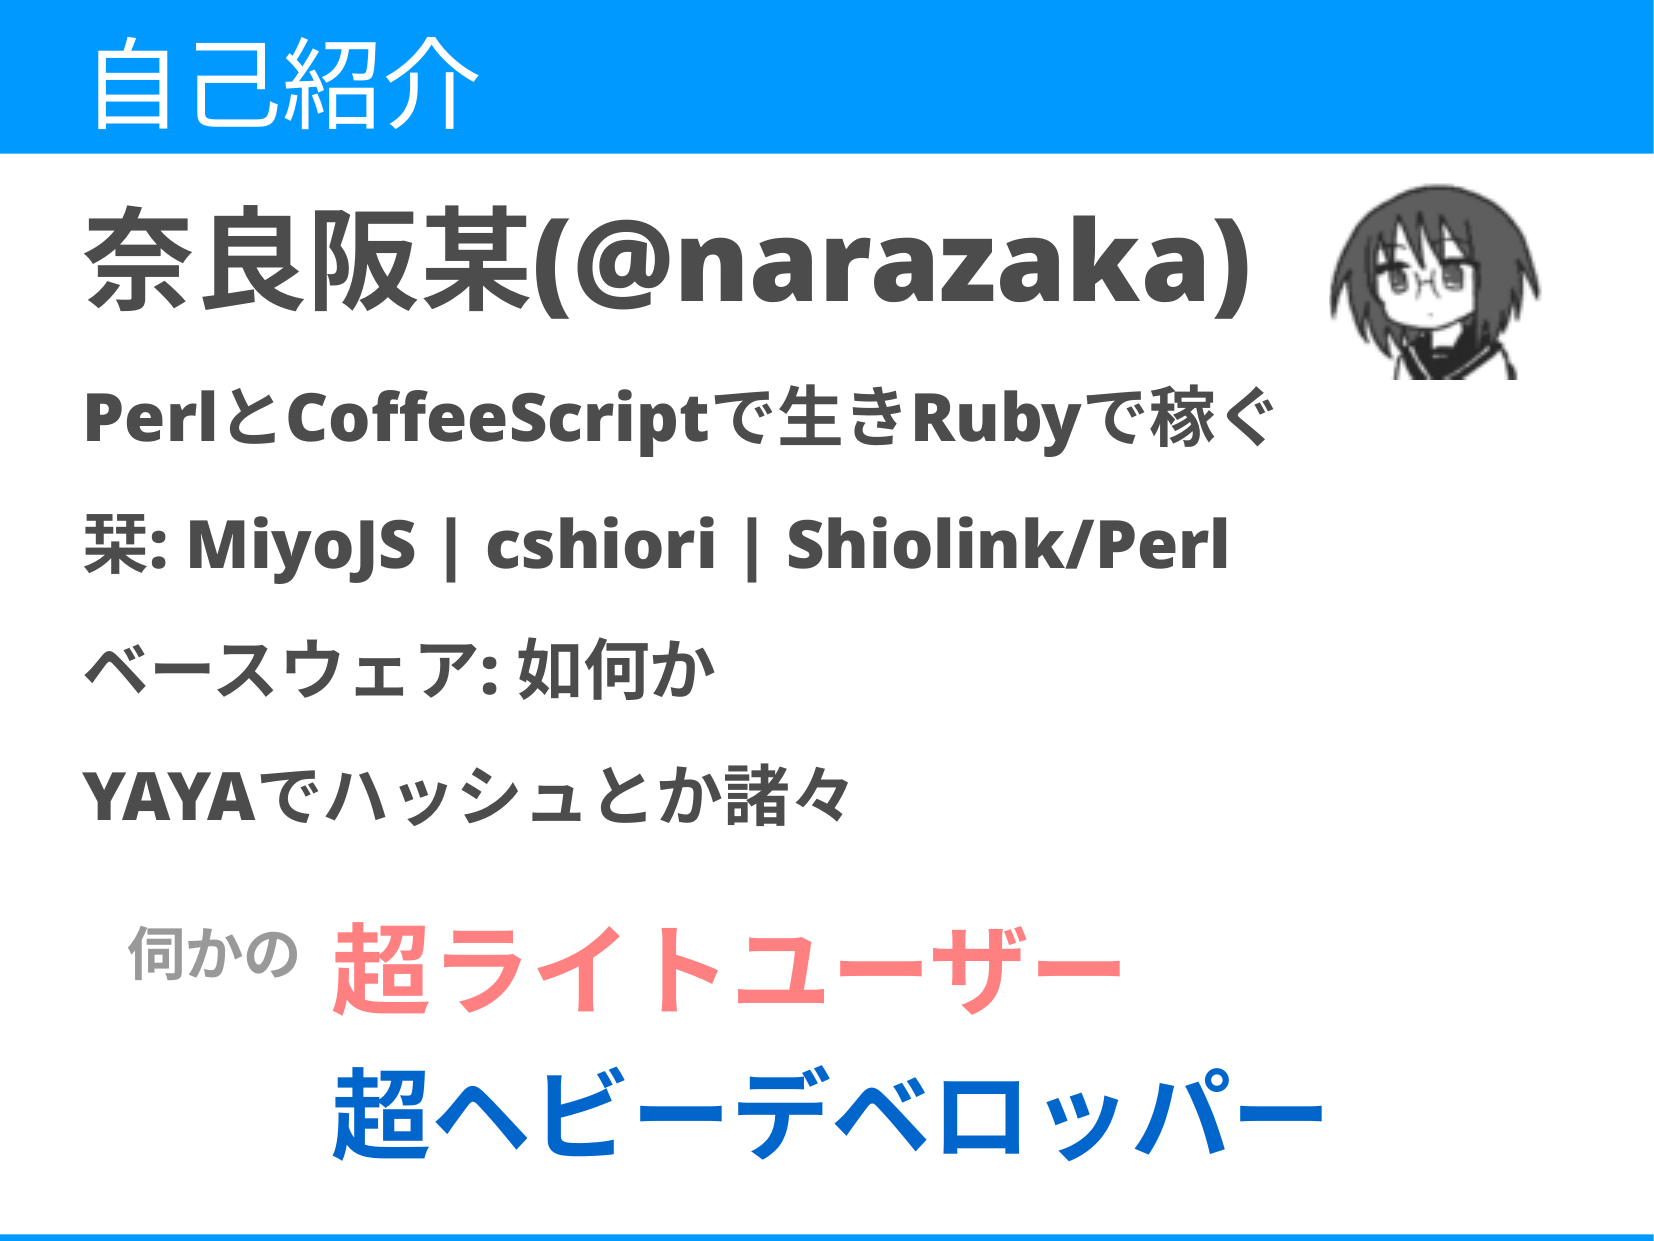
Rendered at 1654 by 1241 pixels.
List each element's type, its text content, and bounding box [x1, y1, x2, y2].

text_box 超ライトユーザー 超ヘビーデベロッパー [317, 884, 1347, 1197]
title 自己紹介 [82, 3, 1571, 153]
text_box 伺かの [112, 900, 317, 1002]
picture [1329, 161, 1548, 380]
list 奈良阪某(@narazaka) PerlとCoffeeScriptで生きRubyで稼ぐ 栞: MiyoJS | cshiori | Shiolink/Perl ベースウェア: 如何か YAYAでハッシュとか諸々 [82, 171, 1571, 1030]
